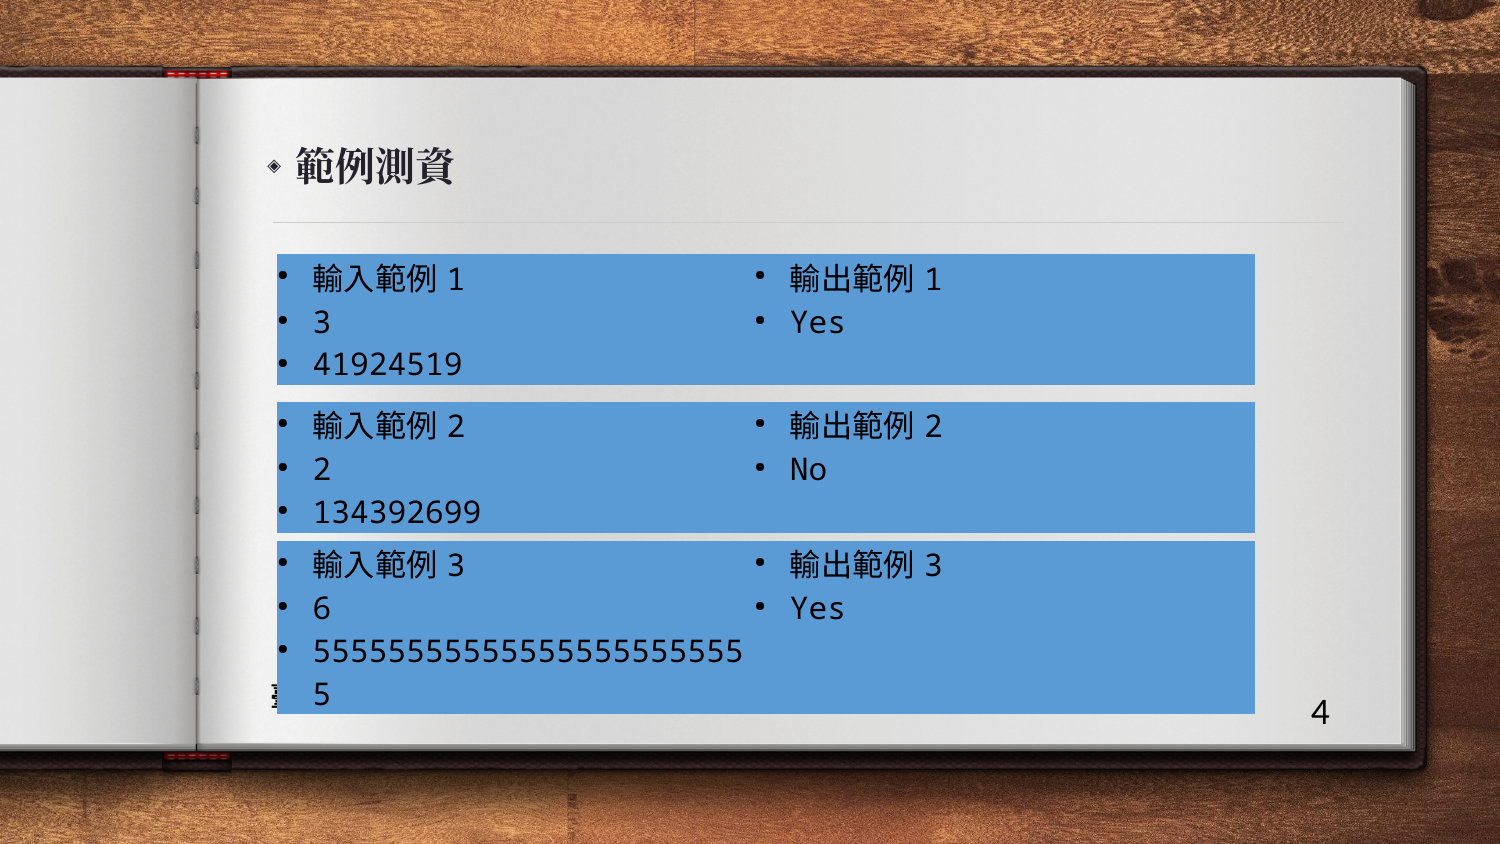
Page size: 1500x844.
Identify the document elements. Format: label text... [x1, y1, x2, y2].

table_header 輸出範例3 Yes [755, 541, 1255, 714]
table_header 輸出範例2 No [755, 402, 1255, 533]
table_header 輸入範例3 6 555555555555555555555555 [277, 541, 755, 714]
table_header 輸入範例2 2 134392699 [277, 402, 755, 533]
table_header 輸出範例1 Yes [755, 254, 1255, 385]
text_box [1295, 672, 1386, 737]
list 範例測資 [252, 126, 1194, 205]
table_header 輸入範例1 3 41924519 [277, 254, 755, 385]
